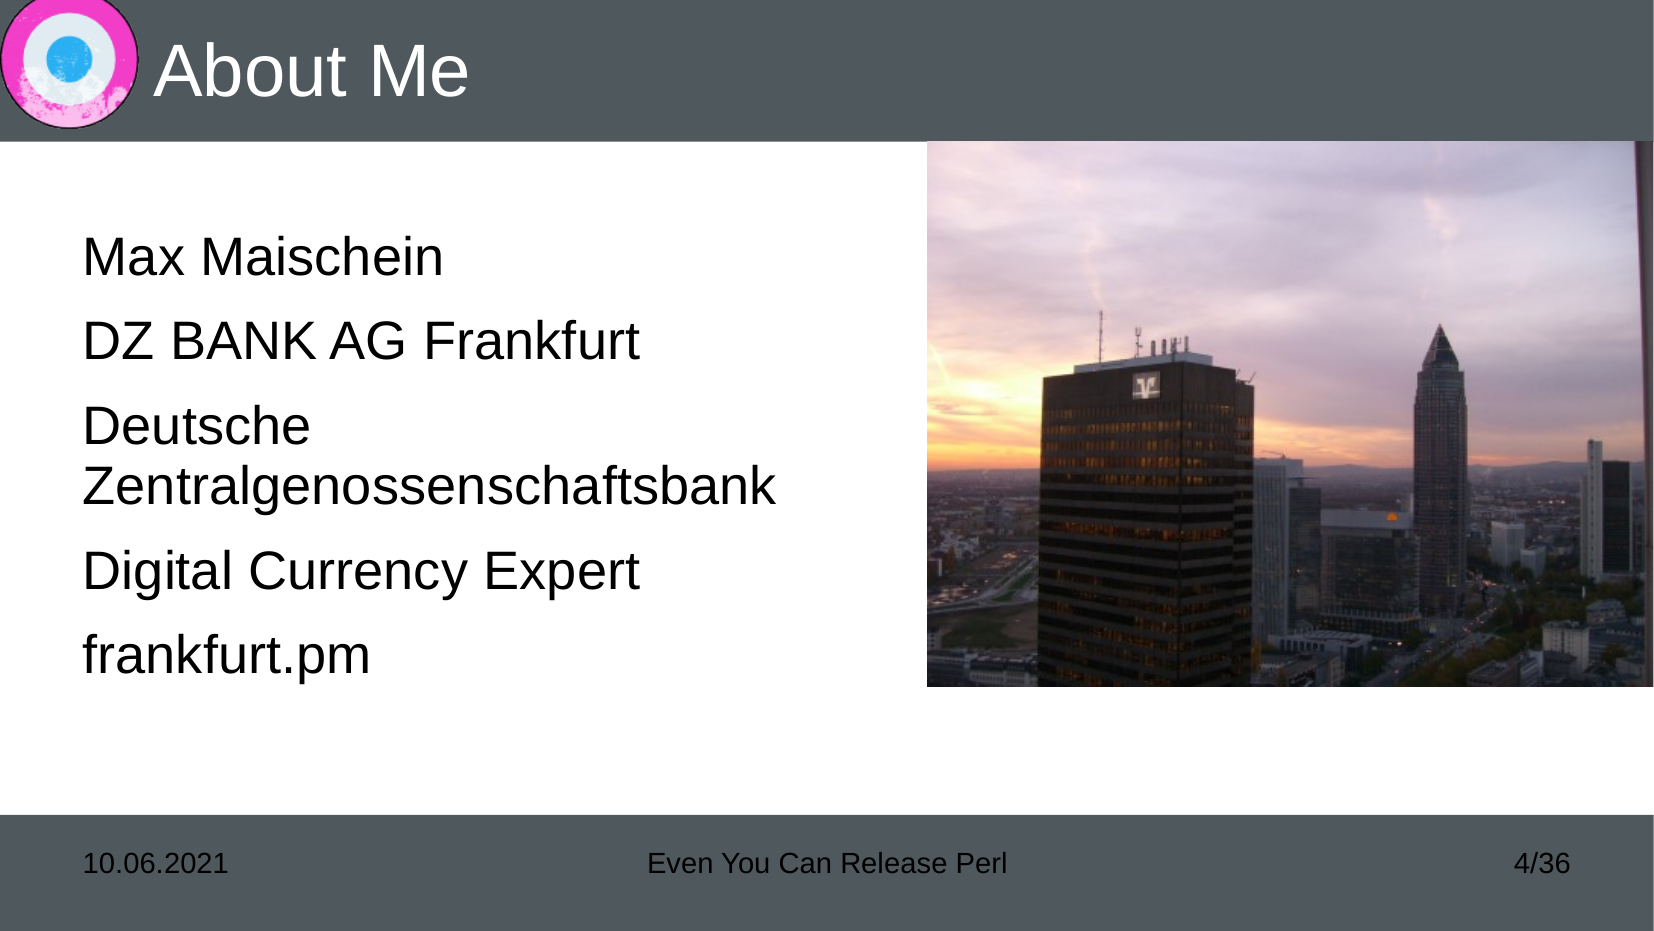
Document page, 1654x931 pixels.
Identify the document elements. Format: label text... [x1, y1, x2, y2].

title About Me [153, 5, 1654, 136]
picture [0, 0, 228, 148]
picture [927, 141, 1654, 687]
list Max Maischein DZ BANK AG Frankfurt Deutsche Zentralgenossenschaftsbank Digital Currency Expert frankfurt.pm [82, 141, 910, 815]
